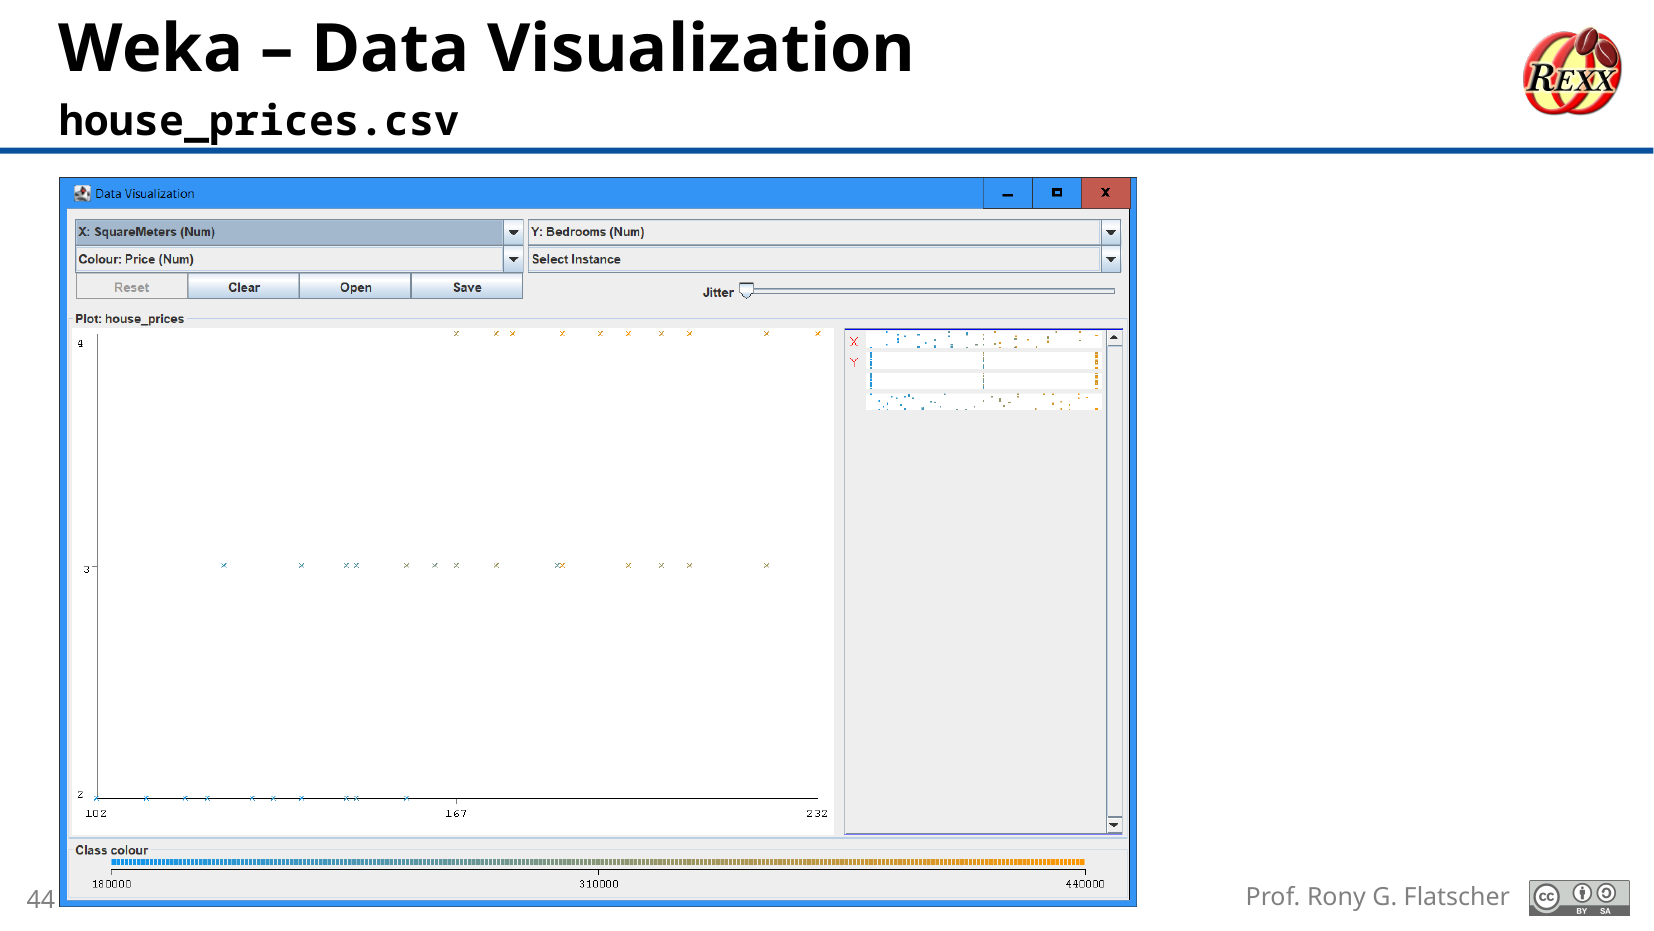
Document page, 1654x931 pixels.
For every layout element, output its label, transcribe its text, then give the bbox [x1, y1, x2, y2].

picture [59, 177, 1137, 907]
title Weka – Data Visualization house_prices.csv [0, 0, 1625, 150]
